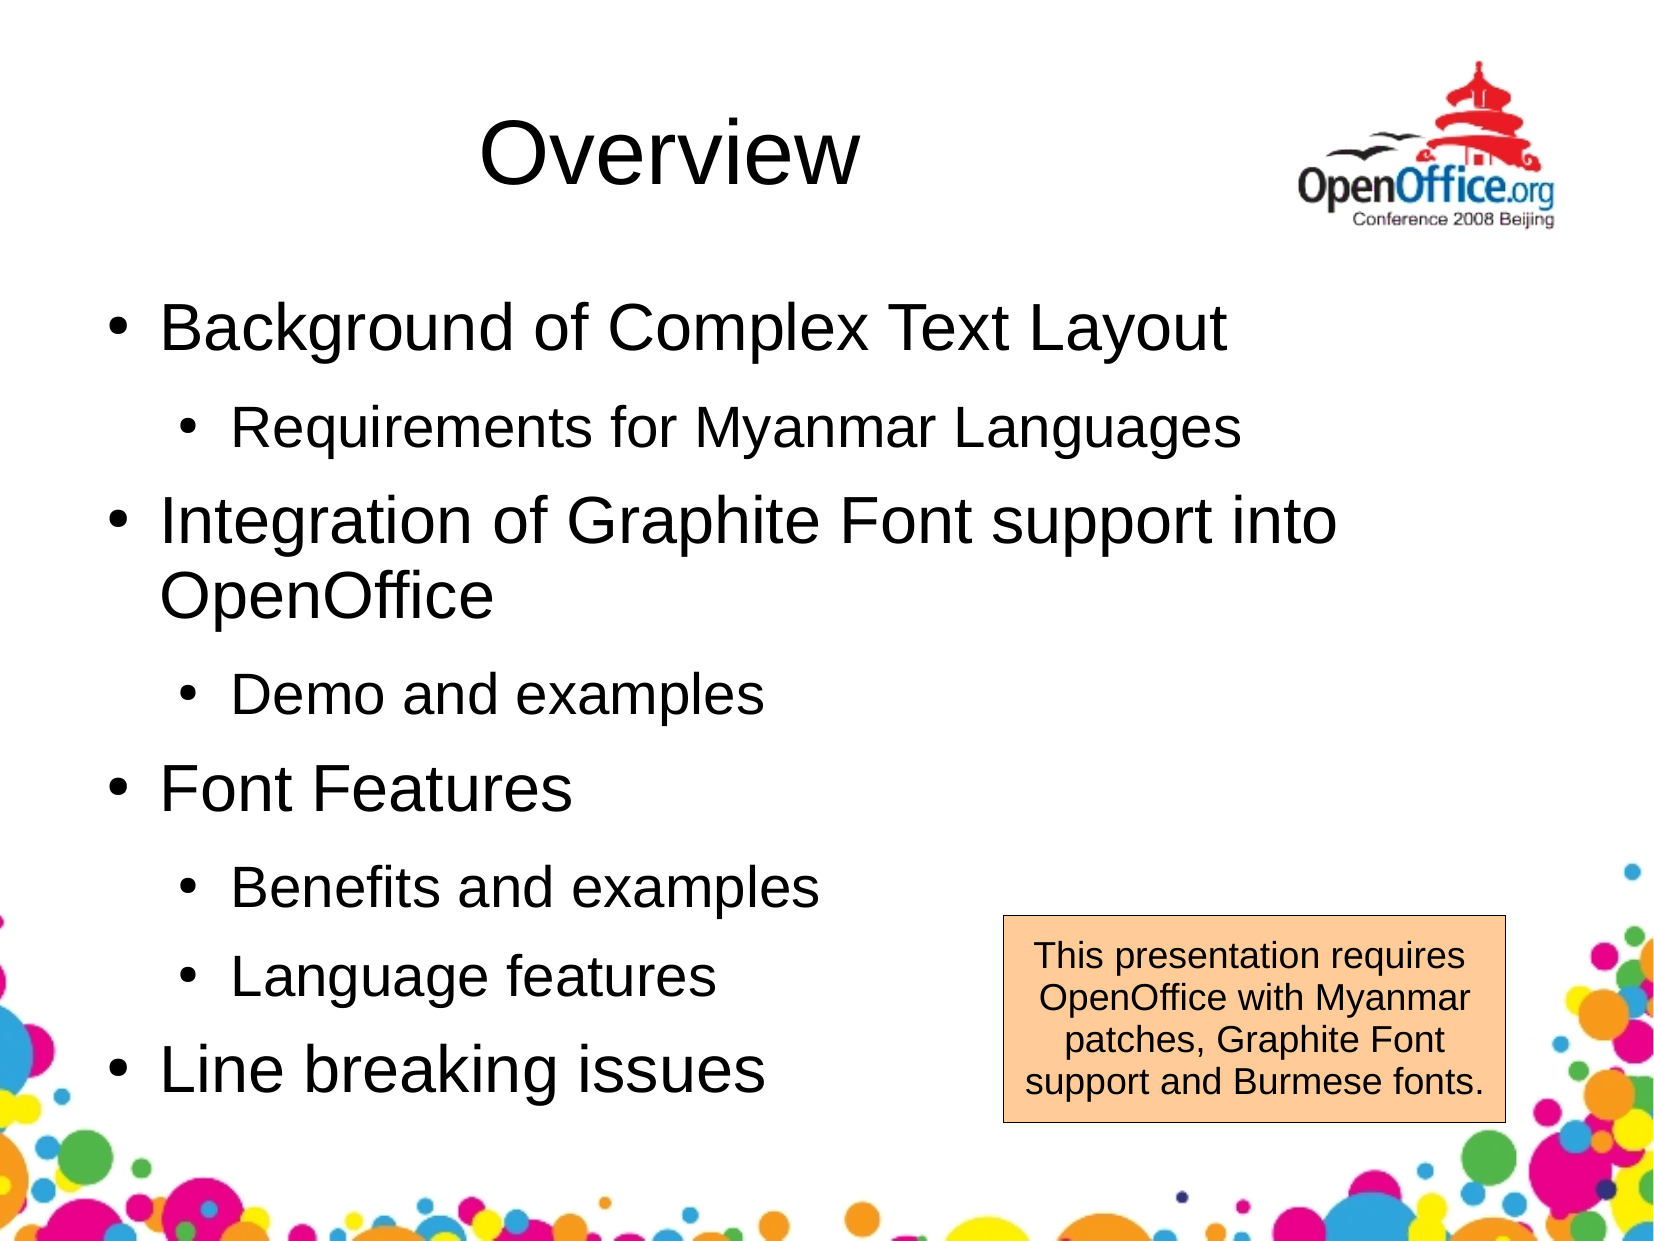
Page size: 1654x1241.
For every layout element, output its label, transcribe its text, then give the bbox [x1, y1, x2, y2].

title Overview [82, 49, 1258, 257]
picture [1285, 51, 1569, 250]
picture [0, 810, 1654, 1241]
list Background of Complex Text Layout Requirements for Myanmar Languages Integration of Graphite Font support into OpenOffice Demo and examples Font Features Benefits and examples Language features Line breaking issues [88, 290, 1577, 1107]
text_box This presentation requires OpenOffice with Myanmar patches, Graphite Font support and Burmese fonts. [1003, 915, 1506, 1123]
